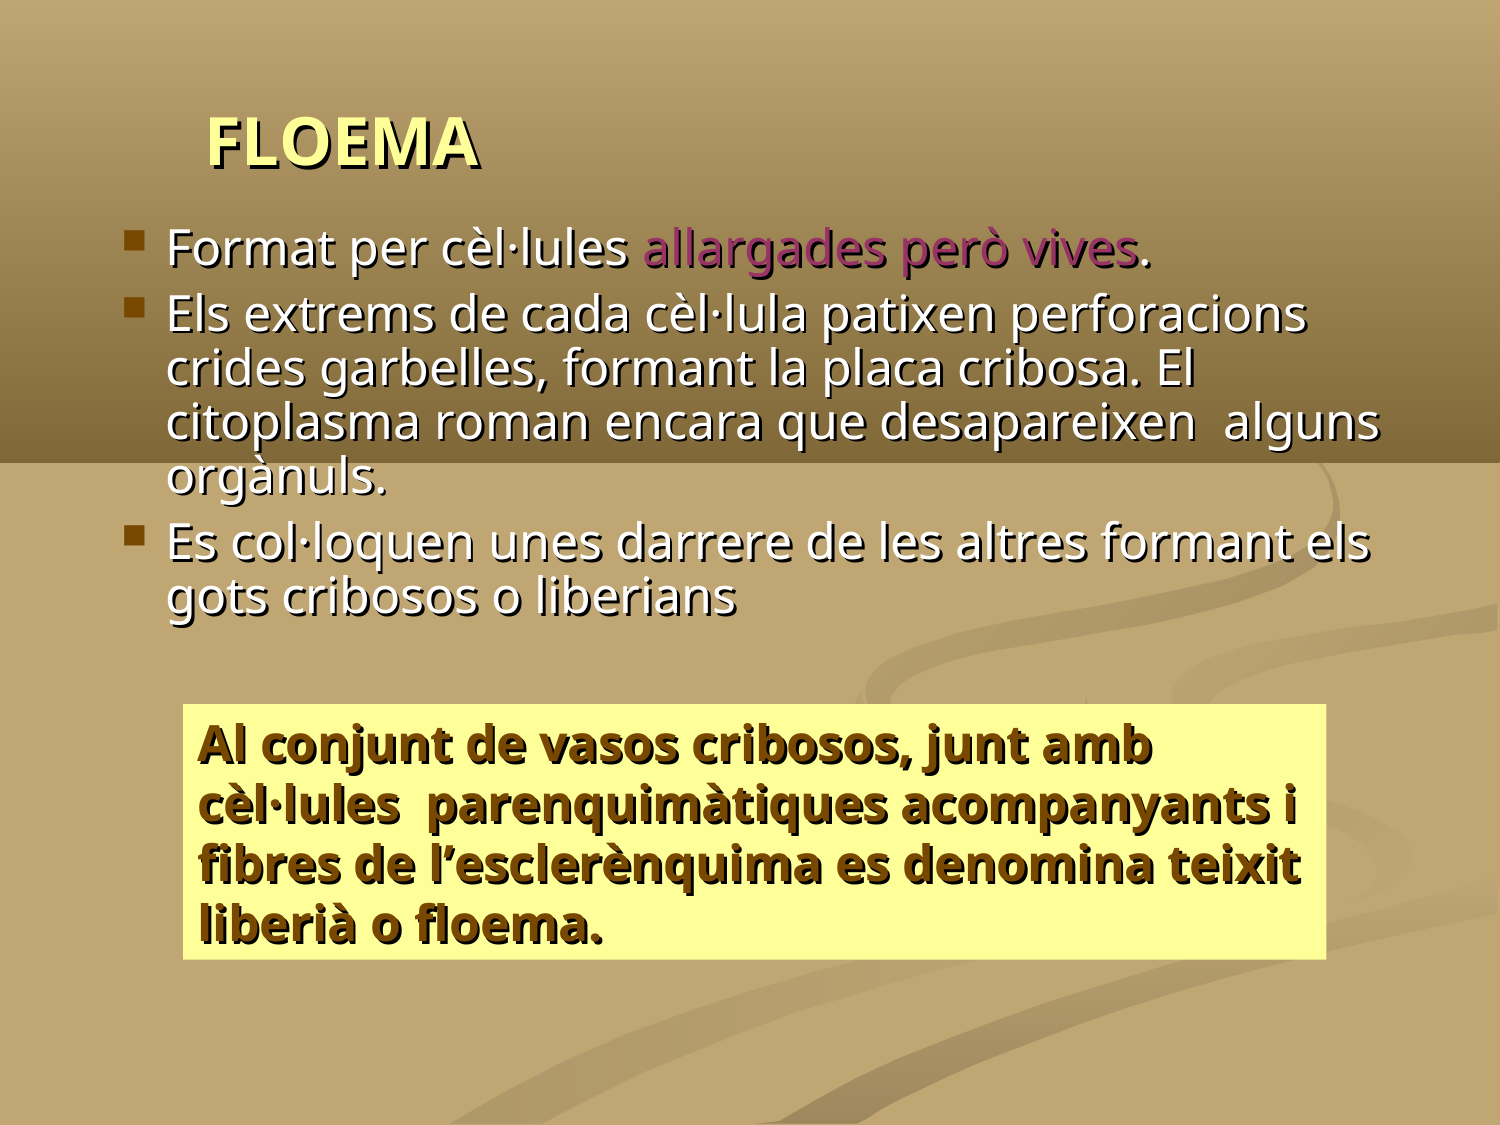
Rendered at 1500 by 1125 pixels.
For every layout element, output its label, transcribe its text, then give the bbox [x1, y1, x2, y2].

text_box Al conjunt de vasos cribosos, junt amb cèl·lules parenquimàtiques acompanyants i fibres de l’esclerènquima es denomina teixit liberià o floema. [183, 704, 1327, 960]
list Format per cèl·lules allargades però vives. Els extrems de cada cèl·lula patixen perforacions crides garbelles, formant la placa cribosa. El citoplasma roman encara que desapareixen alguns orgànuls. Es col·loquen unes darrere de les altres formant els gots cribosos o liberians [76, 207, 1427, 634]
title FLOEMA [74, 45, 609, 233]
